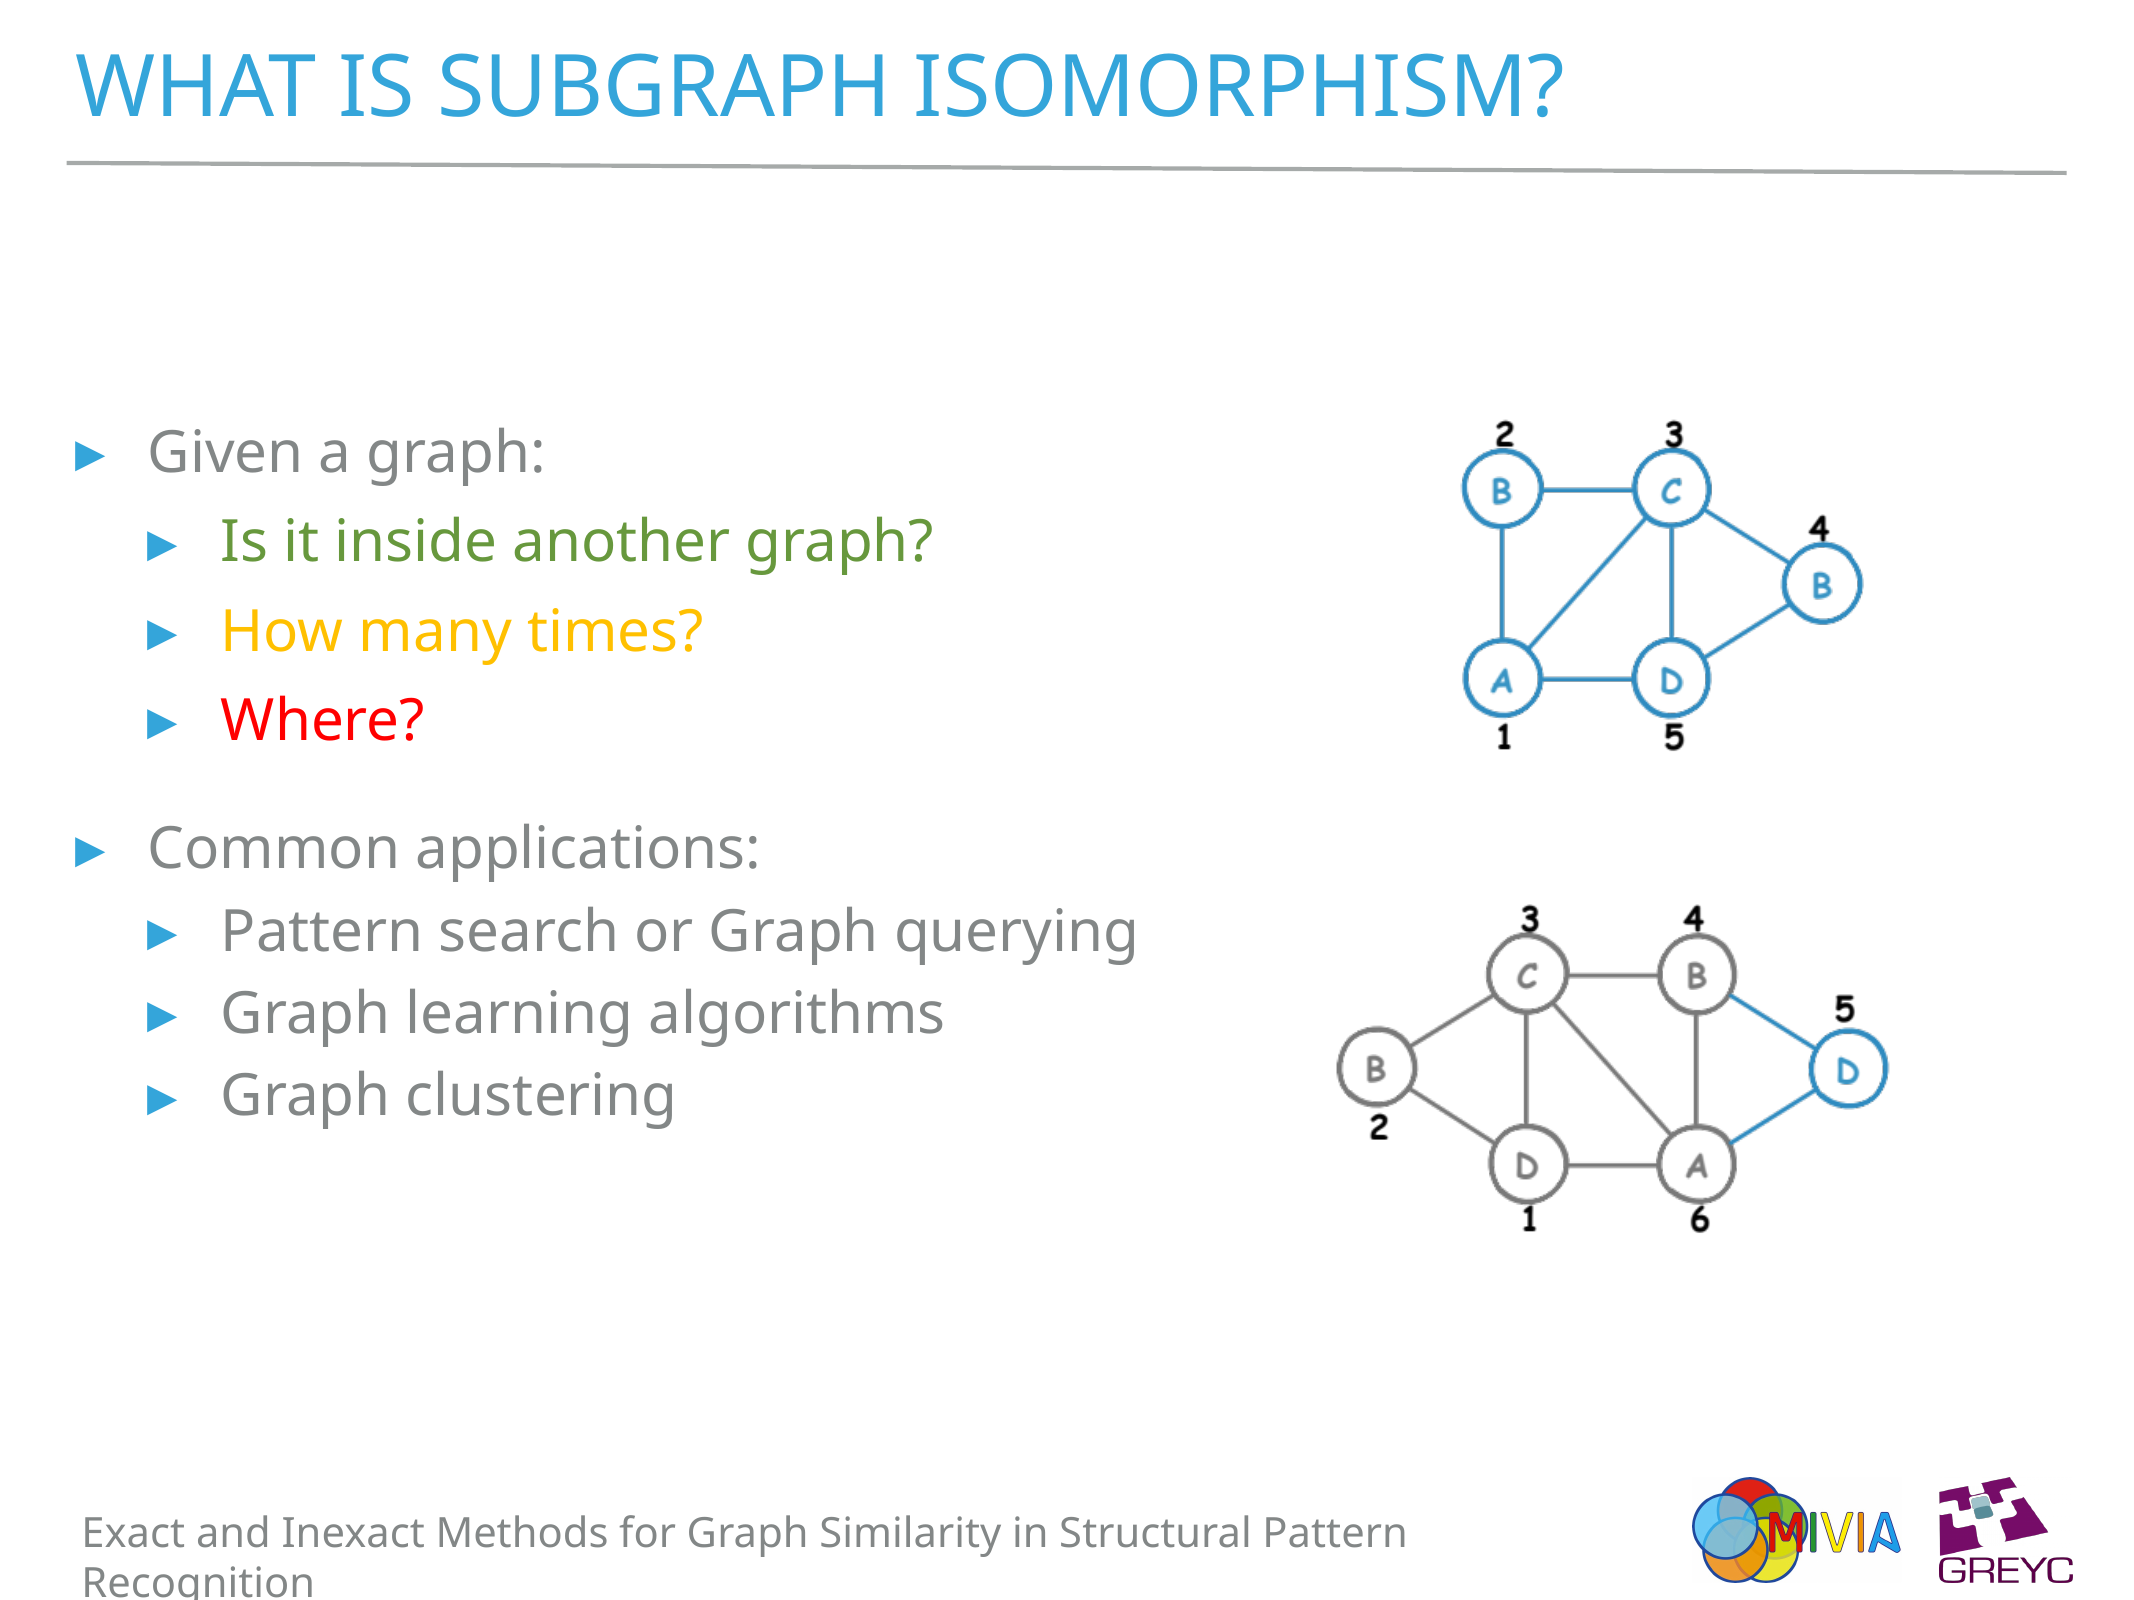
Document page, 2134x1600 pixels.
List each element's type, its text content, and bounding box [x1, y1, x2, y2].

picture [1323, 881, 1899, 1249]
picture [1692, 1477, 1902, 1583]
title What is subgraph Isomorphism? [66, 41, 1662, 161]
list Given a graph: Is it inside another graph? How many times? Where? Common applications: Pattern search or Graph querying Graph learning algorithms Graph clustering [66, 398, 1279, 1249]
picture [1939, 1477, 2073, 1583]
picture [1450, 398, 1874, 768]
